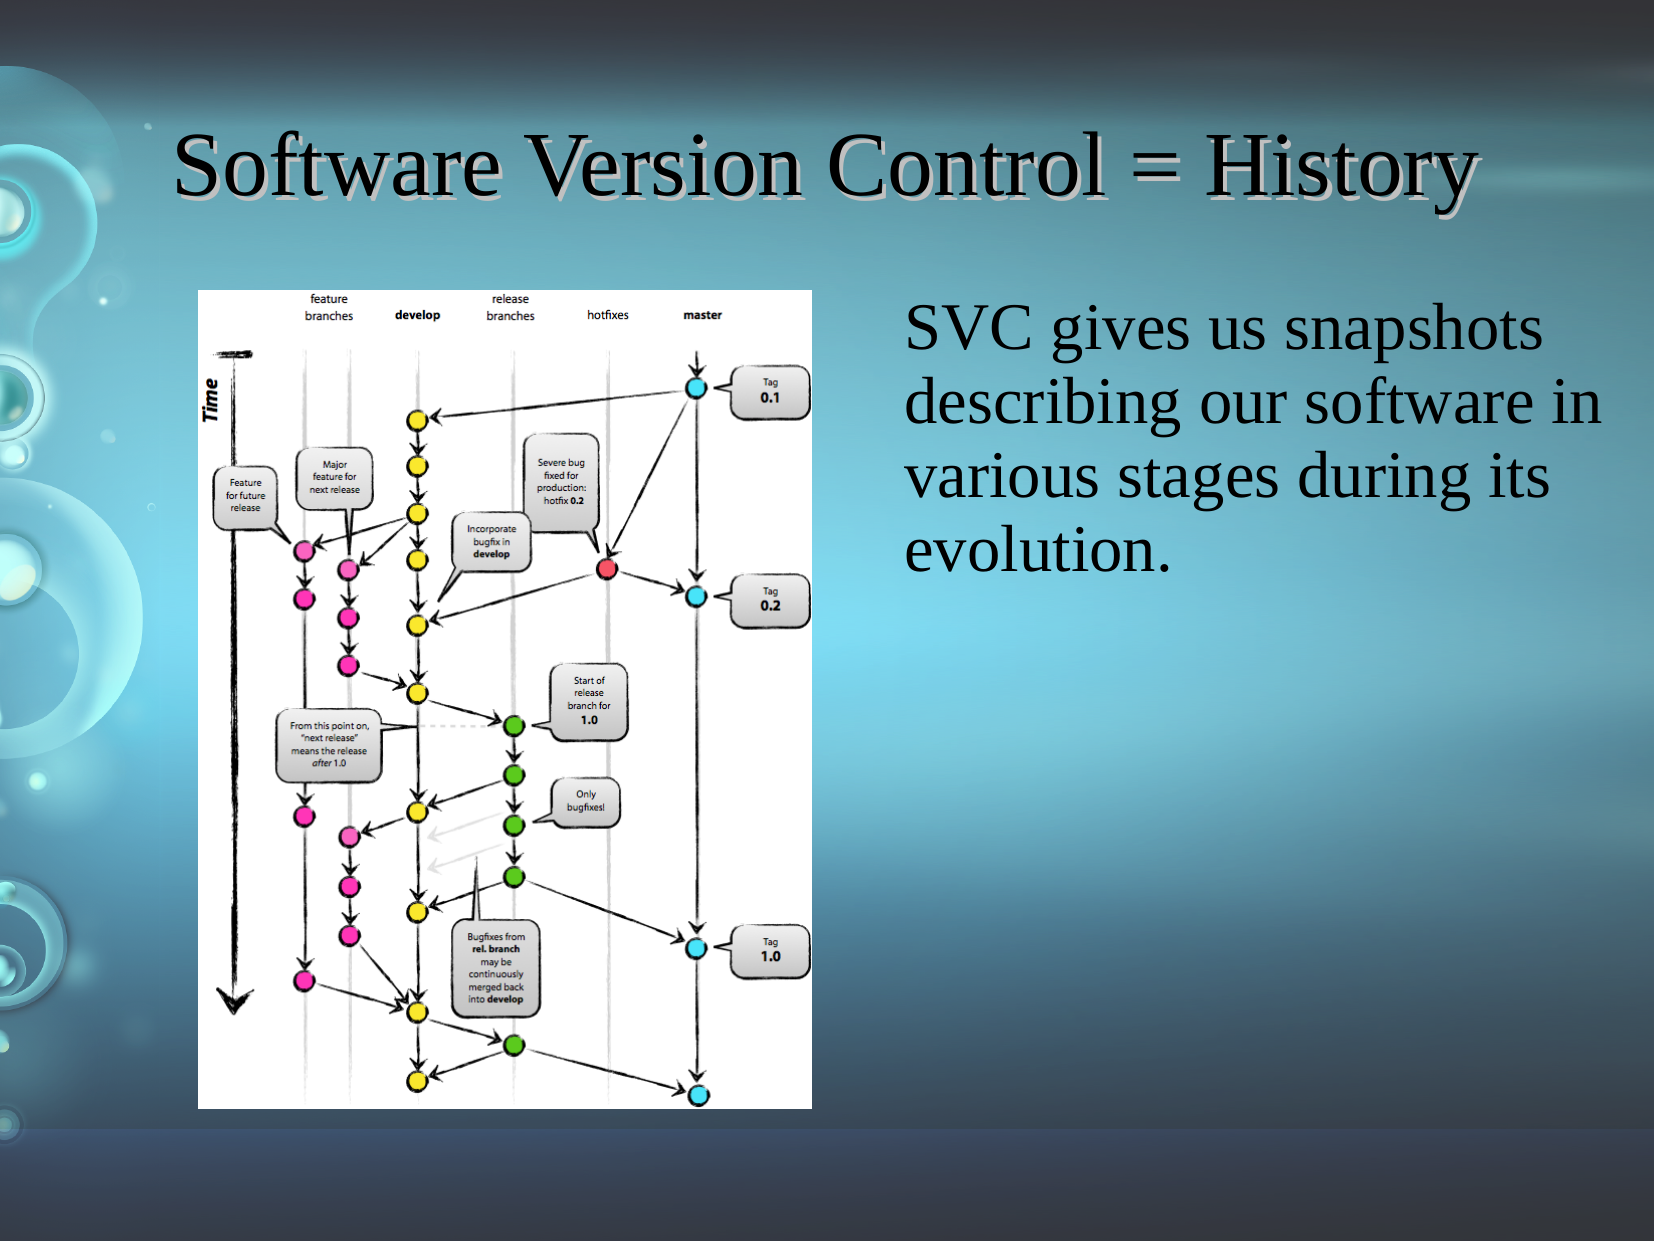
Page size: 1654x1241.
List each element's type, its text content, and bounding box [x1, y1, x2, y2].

picture [198, 290, 812, 1109]
title Software Version Control = History [82, 61, 1571, 269]
list SVC gives us snapshots describing our software in various stages during its evolution. [904, 290, 1631, 1109]
